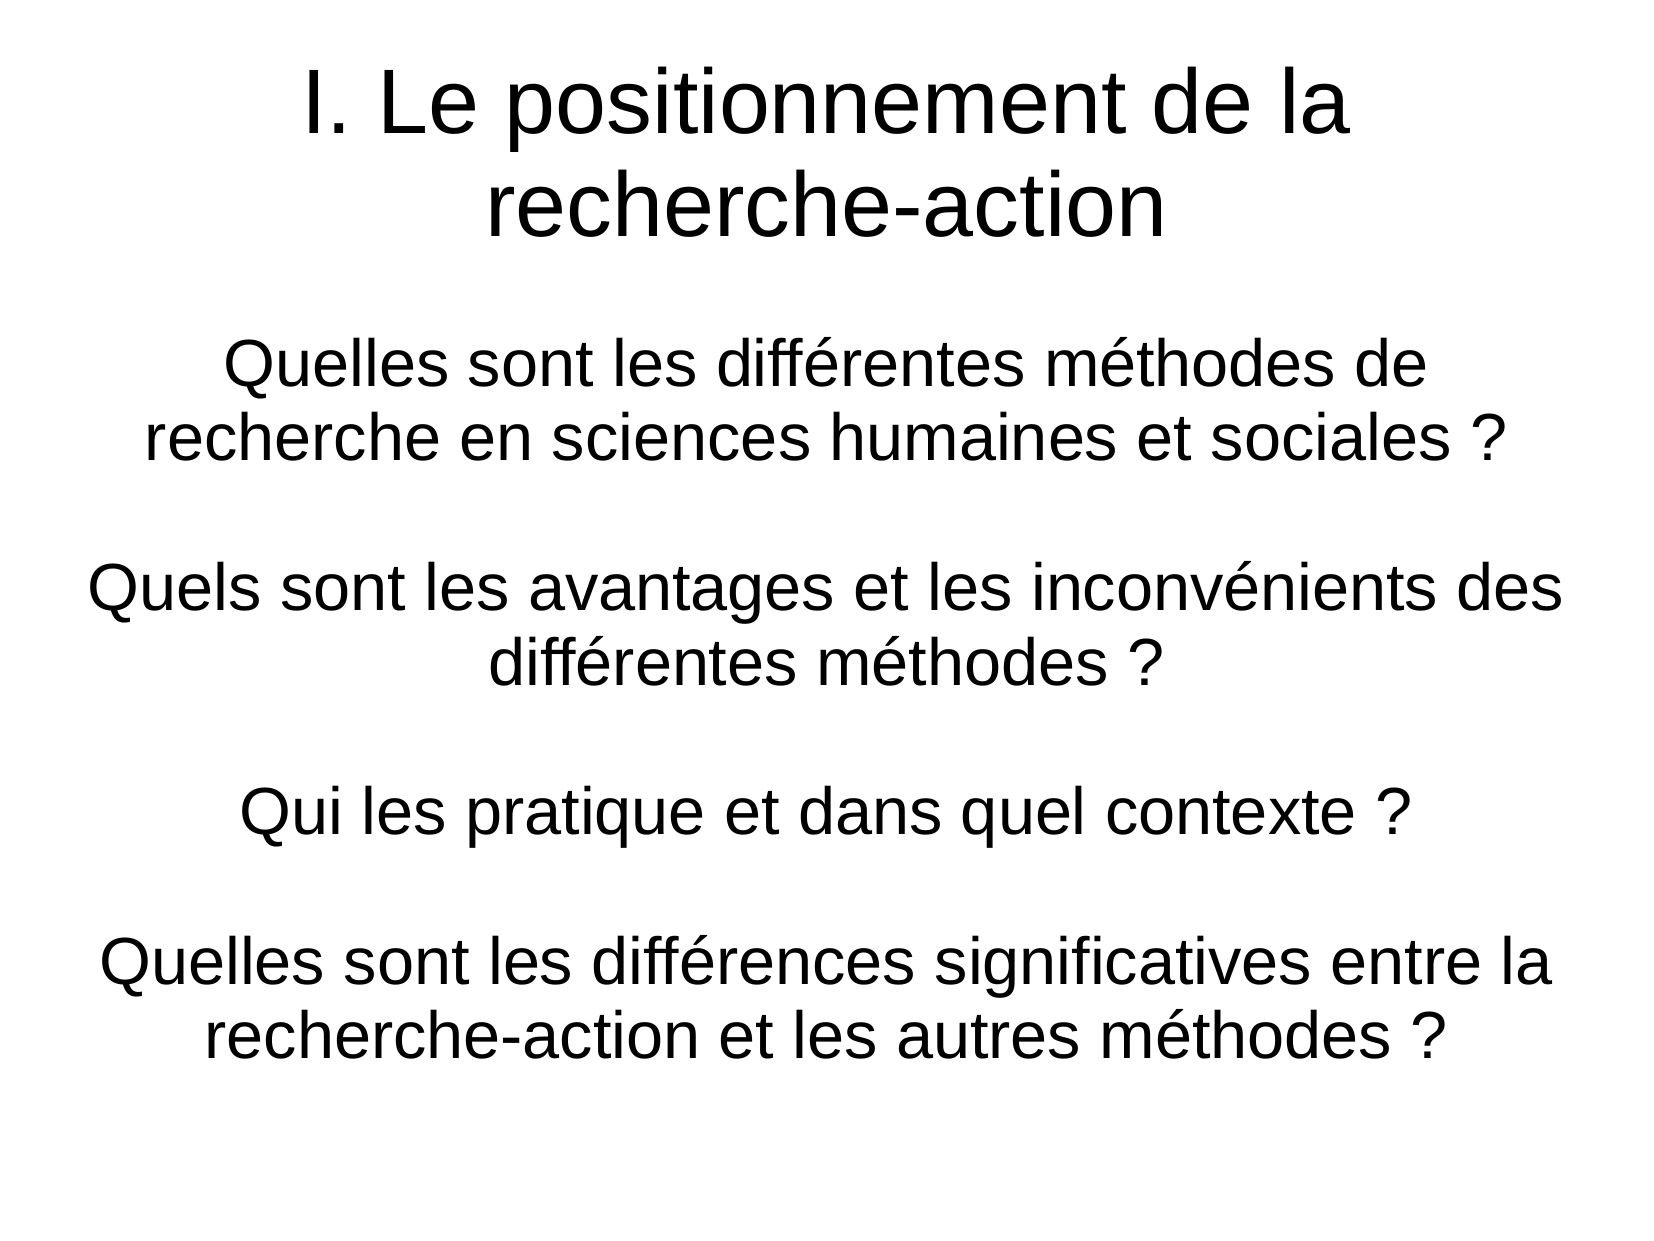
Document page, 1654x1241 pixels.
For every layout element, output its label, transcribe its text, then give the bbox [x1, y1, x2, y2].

subtitle Quelles sont les différentes méthodes de recherche en sciences humaines et sociales ? Quels sont les avantages et les inconvénients des différentes méthodes ? Qui les pratique et dans quel contexte ? Quelles sont les différences significatives entre la recherche-action et les autres méthodes ? [82, 297, 1571, 1102]
title I. Le positionnement de la recherche-action [82, 50, 1571, 256]
